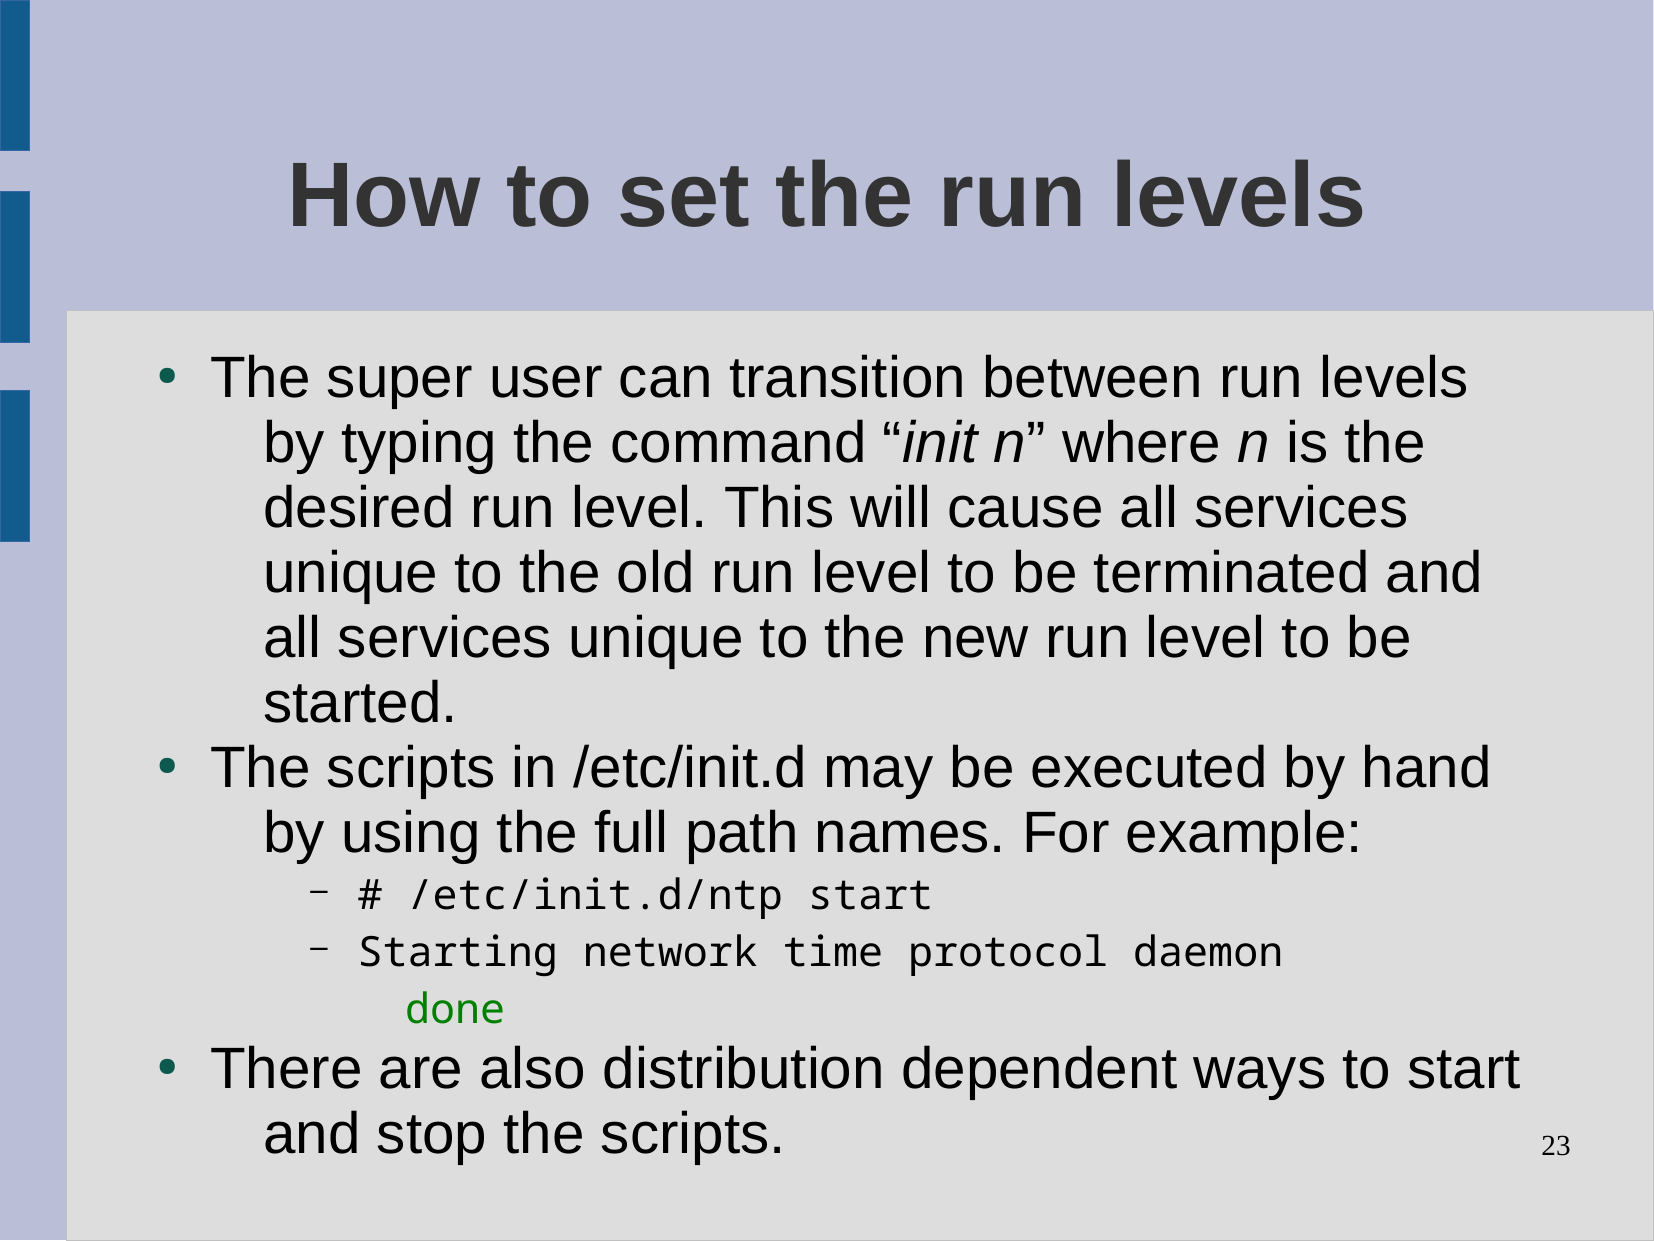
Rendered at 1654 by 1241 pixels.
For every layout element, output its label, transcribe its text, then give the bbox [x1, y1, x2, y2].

list The super user can transition between run levels by typing the command “init n” where n is the desired run level. This will cause all services unique to the old run level to be terminated and all services unique to the new run level to be started. The scripts in /etc/init.d may be executed by hand by using the full path names. For example: # /etc/init.d/ntp start Starting network time protocol daemon done There are also distribution dependent ways to start and stop the scripts. [121, 344, 1534, 1127]
title How to set the run levels [121, 91, 1534, 299]
